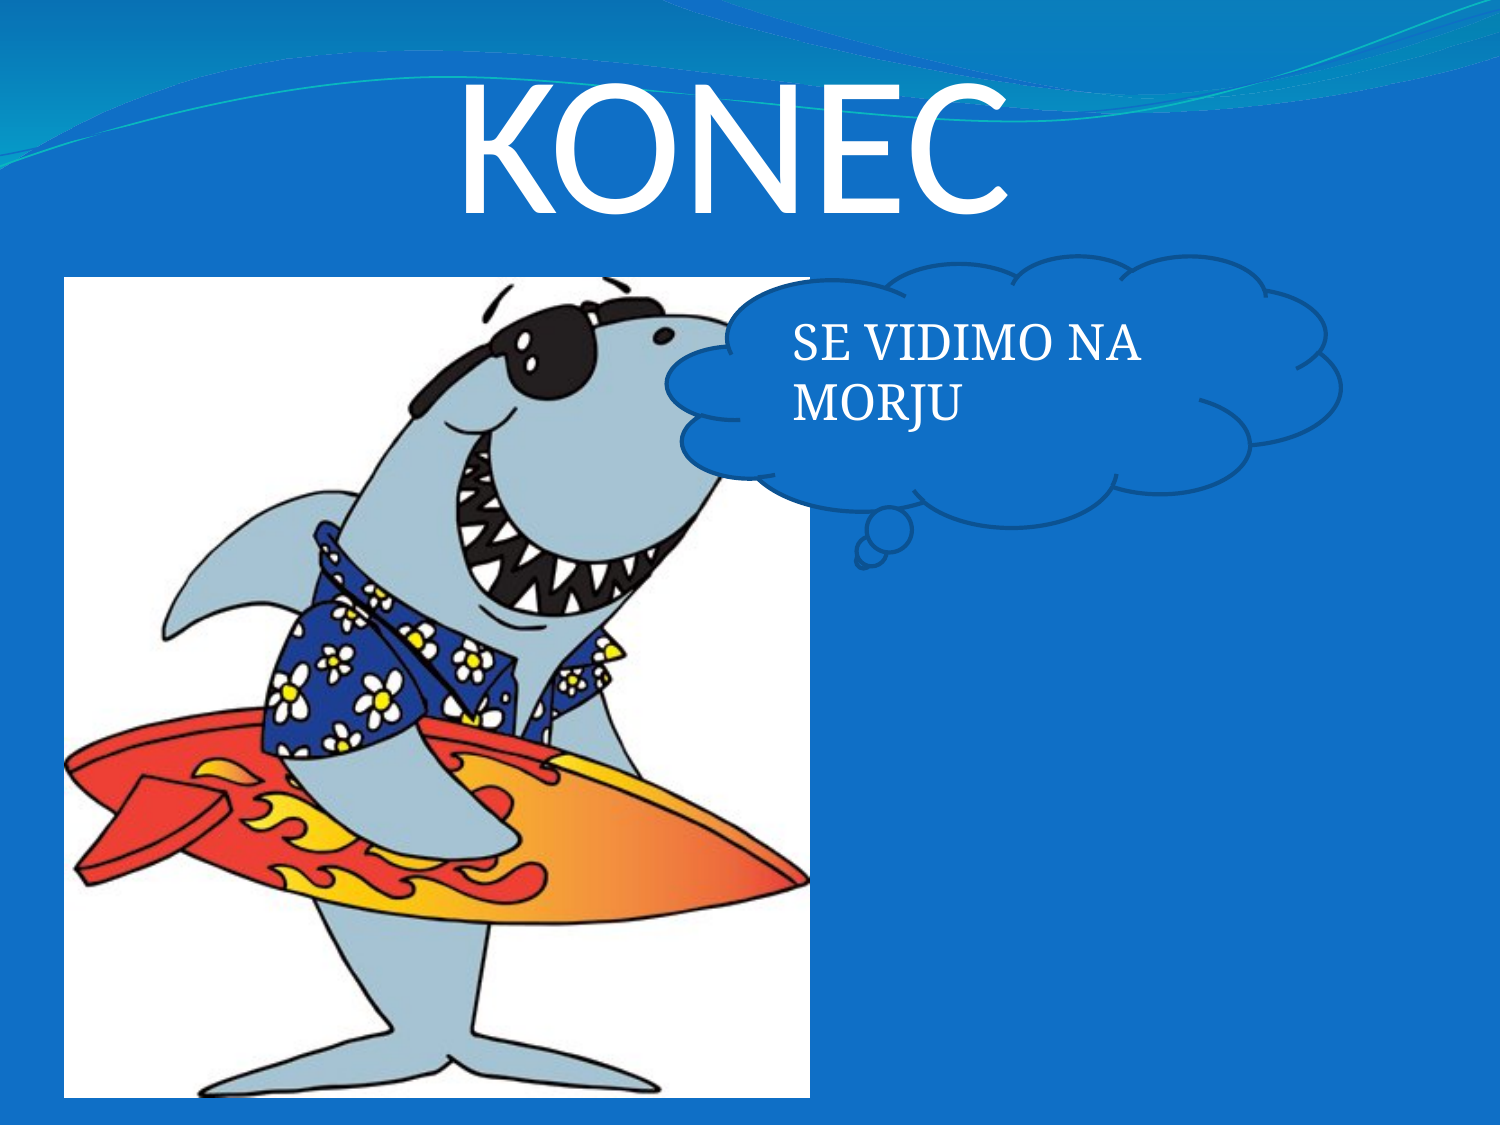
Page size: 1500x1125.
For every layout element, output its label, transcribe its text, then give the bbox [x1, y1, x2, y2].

text_box SE VIDIMO NA MORJU [778, 302, 1230, 438]
text_box [666, 256, 1341, 569]
picture [64, 277, 810, 1098]
title KONEC [454, 66, 1048, 254]
